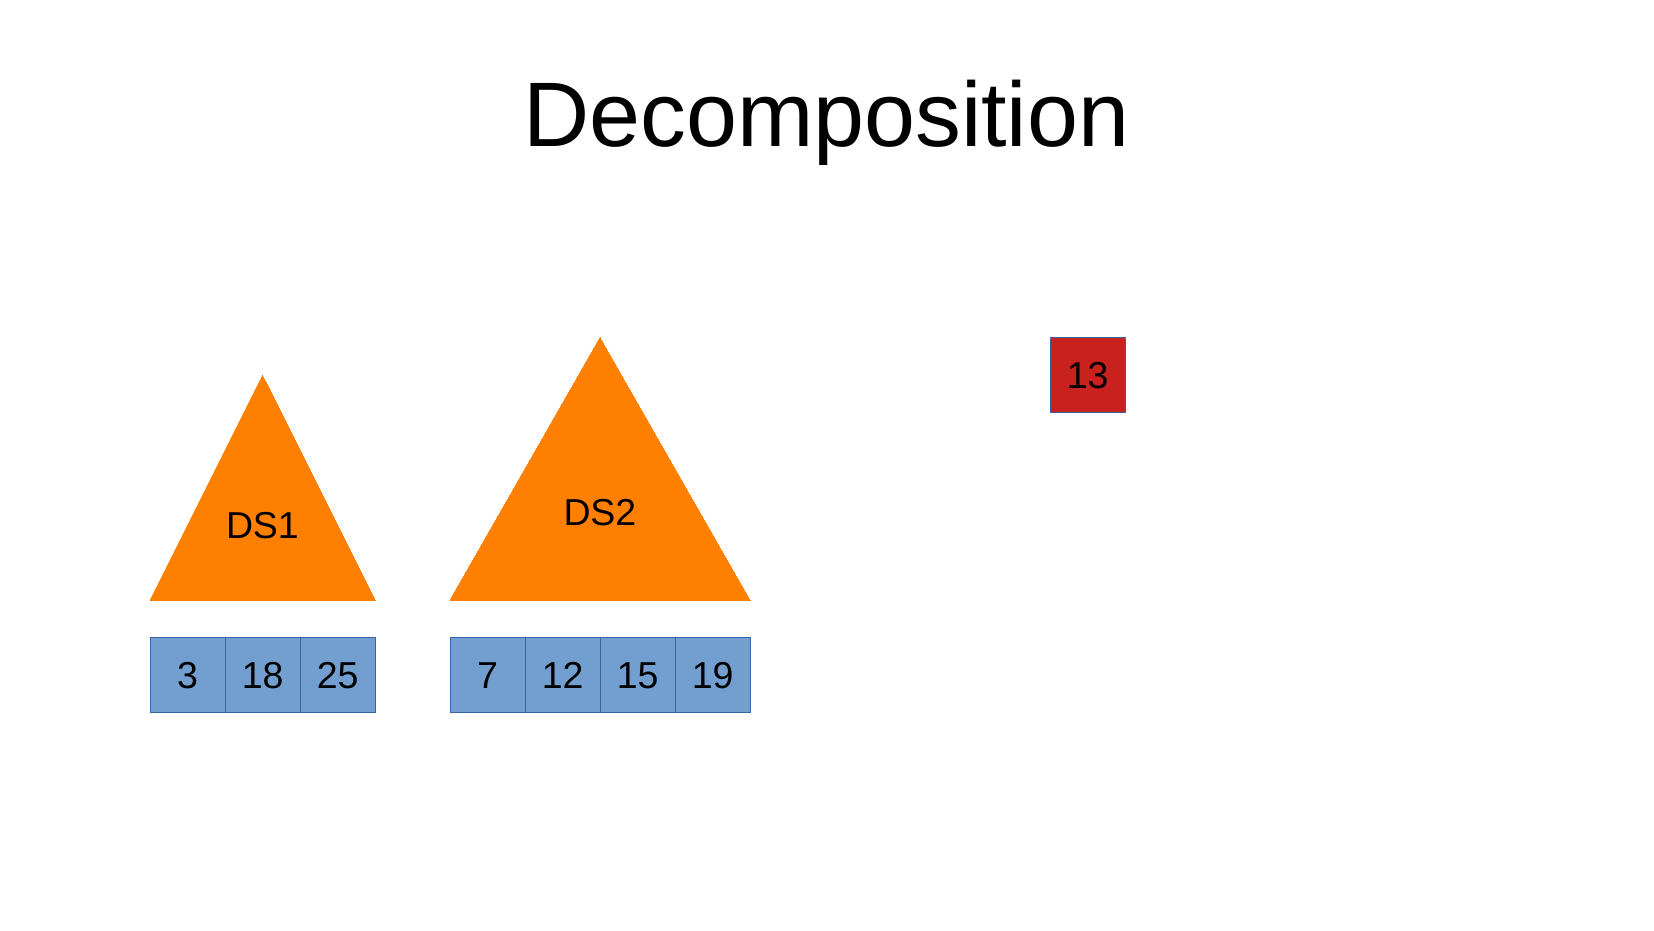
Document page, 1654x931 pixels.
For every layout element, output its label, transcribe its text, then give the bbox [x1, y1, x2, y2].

title Decomposition [82, 37, 1571, 193]
text_box 3 [150, 637, 225, 713]
text_box DS2 [450, 337, 751, 601]
text_box 25 [301, 637, 376, 713]
text_box 18 [225, 637, 301, 713]
text_box 12 [526, 637, 600, 713]
text_box 13 [1050, 337, 1126, 413]
text_box 7 [450, 637, 526, 713]
text_box 15 [600, 637, 676, 713]
text_box DS1 [150, 375, 376, 601]
text_box 19 [676, 637, 751, 713]
